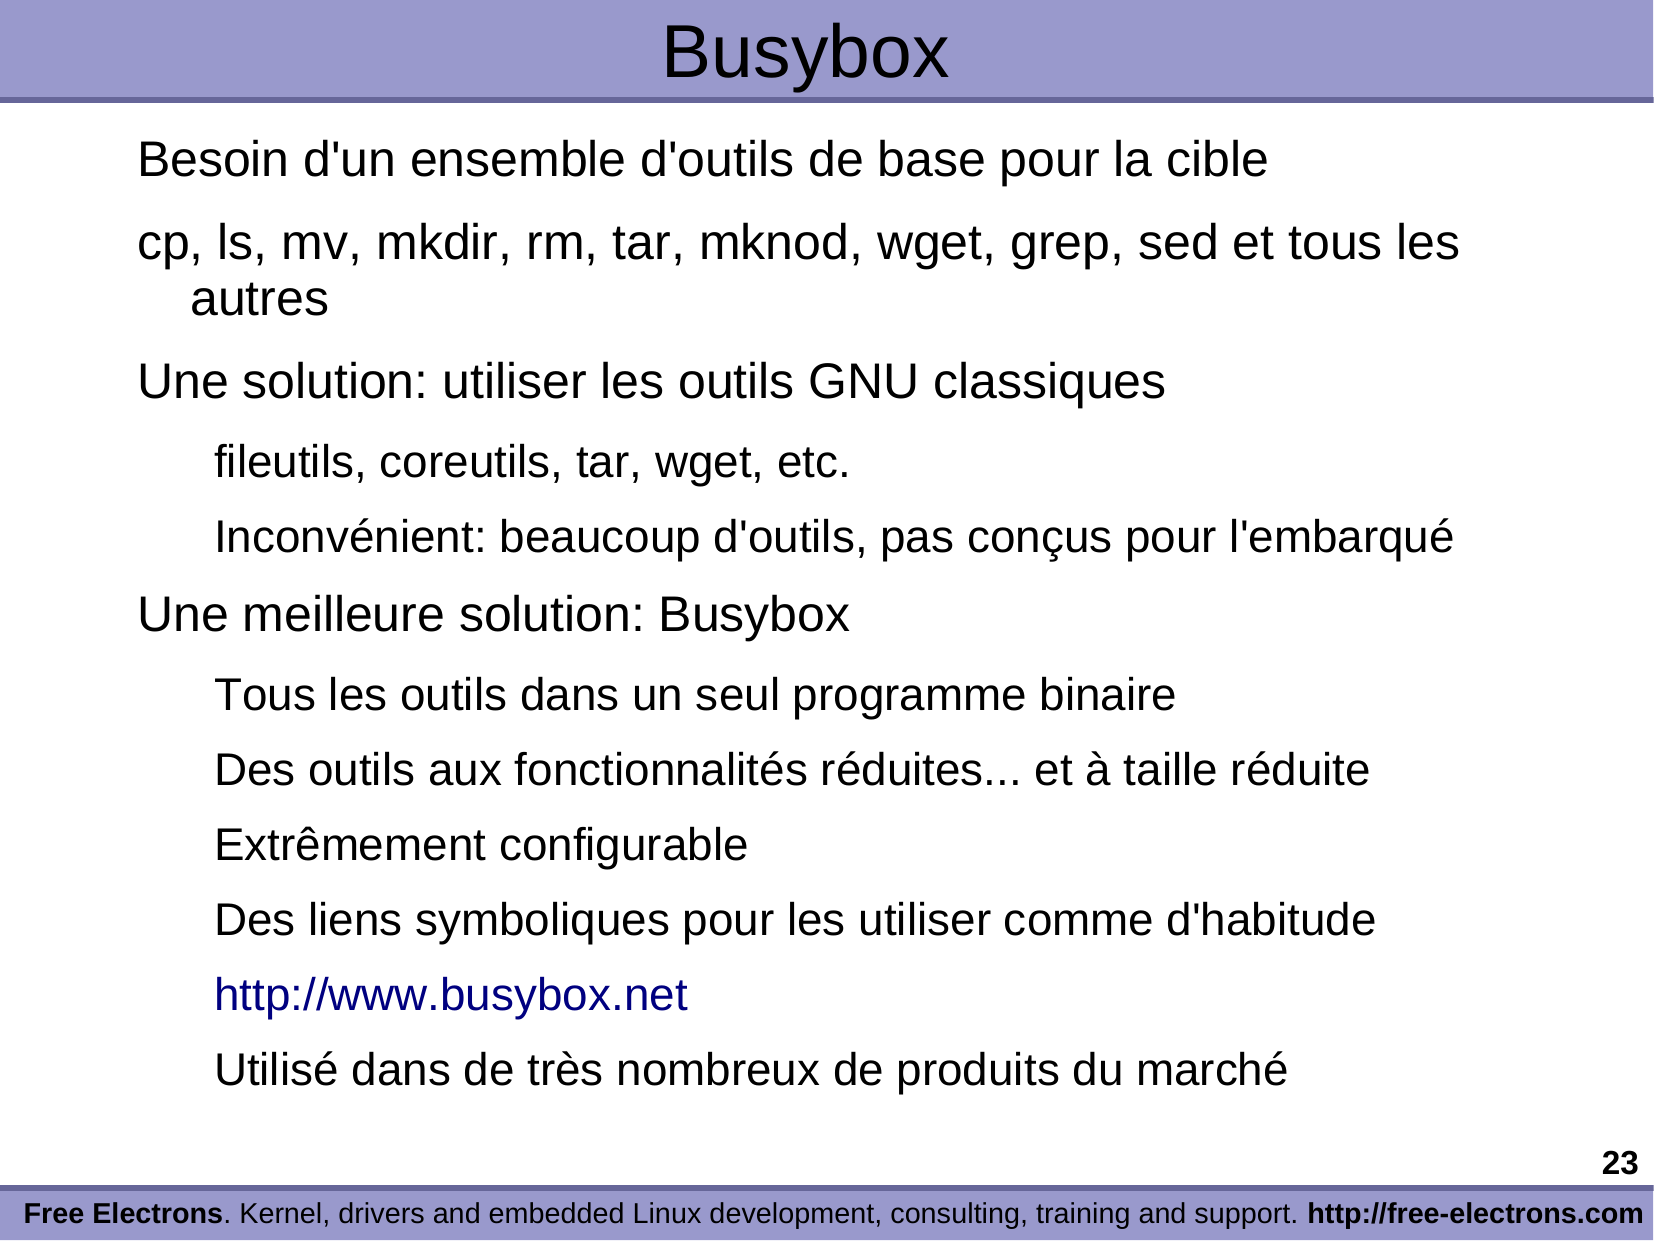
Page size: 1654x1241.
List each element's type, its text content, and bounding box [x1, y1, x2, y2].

list Besoin d'un ensemble d'outils de base pour la cible cp, ls, mv, mkdir, rm, tar, mknod, wget, grep, sed et tous les autres Une solution: utiliser les outils GNU classiques fileutils, coreutils, tar, wget, etc. Inconvénient: beaucoup d'outils, pas conçus pour l'embarqué Une meilleure solution: Busybox Tous les outils dans un seul programme binaire Des outils aux fonctionnalités réduites... et à taille réduite Extrêmement configurable Des liens symboliques pour les utiliser comme d'habitude http://www.busybox.net Utilisé dans de très nombreux de produits du marché [119, 131, 1532, 1172]
title Busybox [60, 4, 1551, 98]
